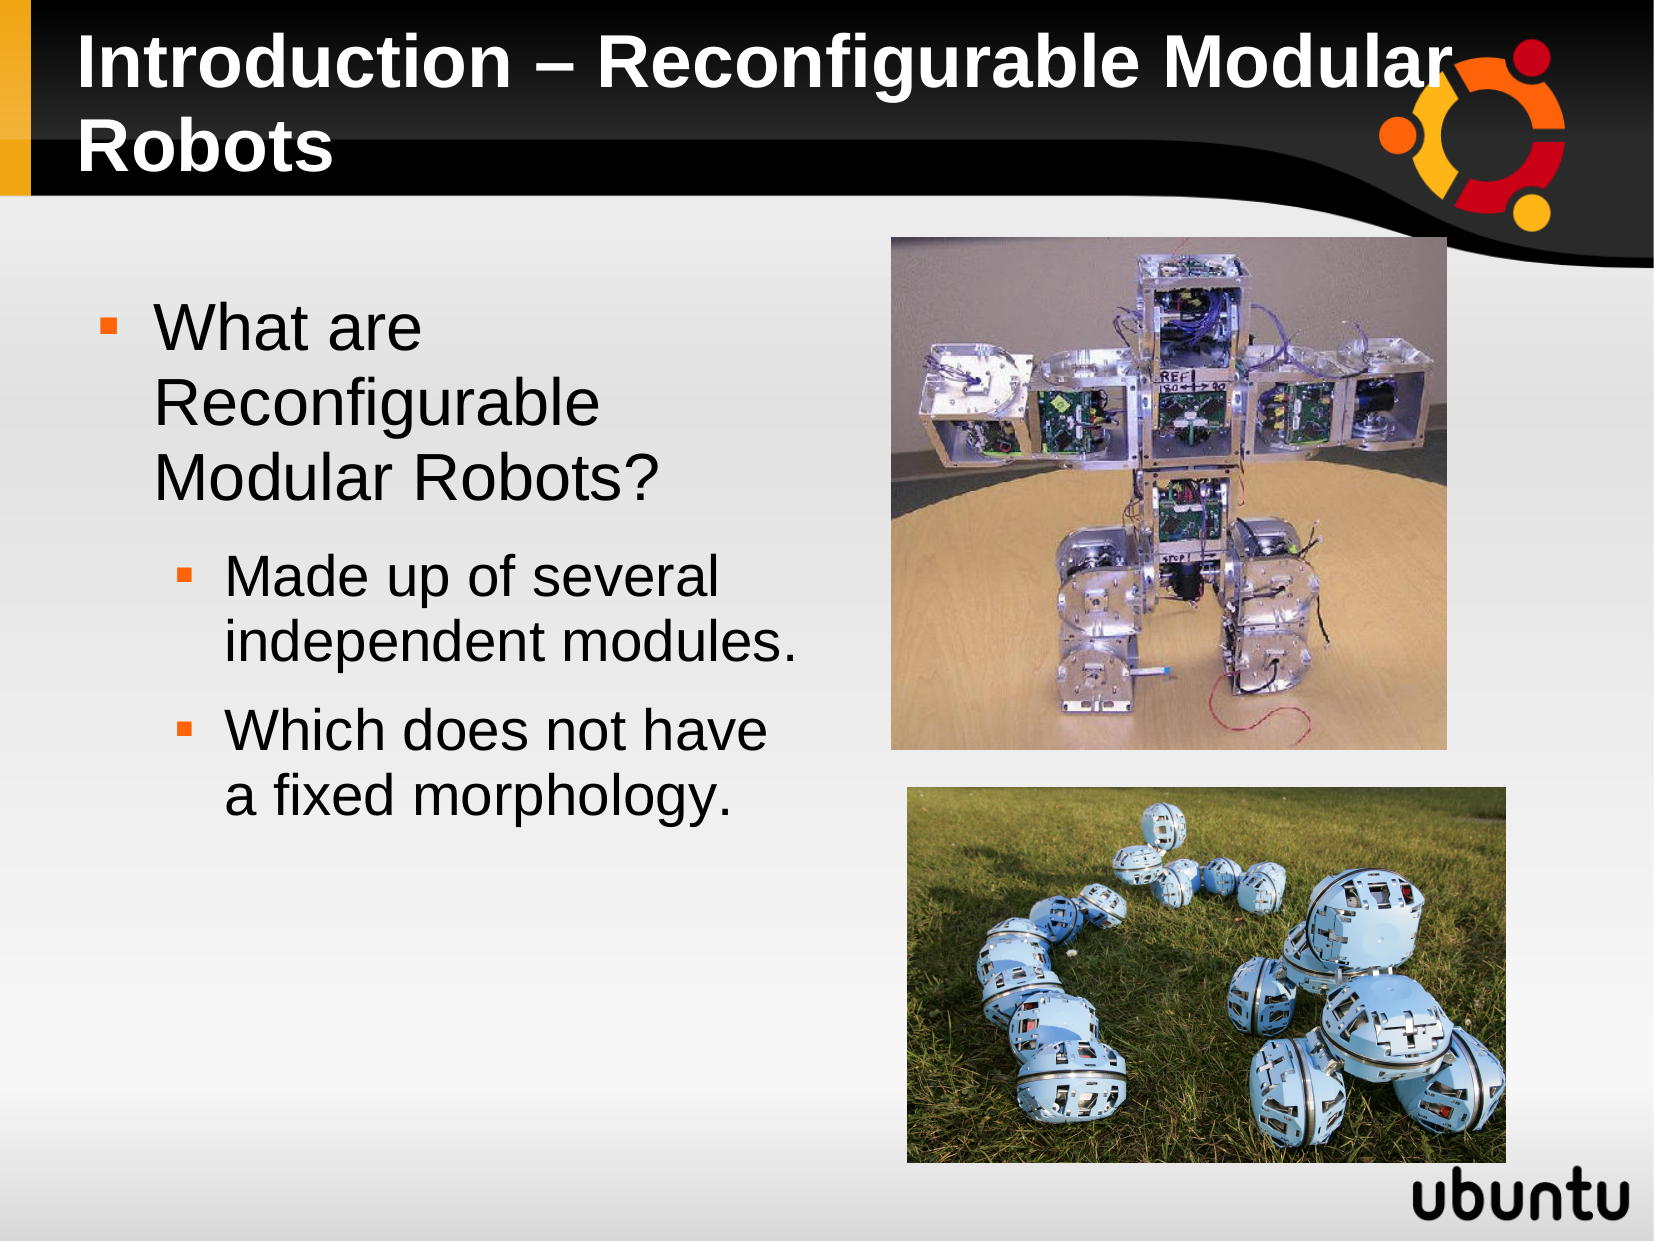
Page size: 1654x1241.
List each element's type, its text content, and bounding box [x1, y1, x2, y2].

chart [845, 290, 1572, 681]
list What are Reconfigurable Modular Robots? Made up of several independent modules. Which does not have a fixed morphology. [82, 290, 809, 1109]
title Introduction – Reconfigurable Modular Robots [76, 0, 1565, 208]
picture [0, 0, 1654, 1241]
chart [845, 717, 1572, 1109]
